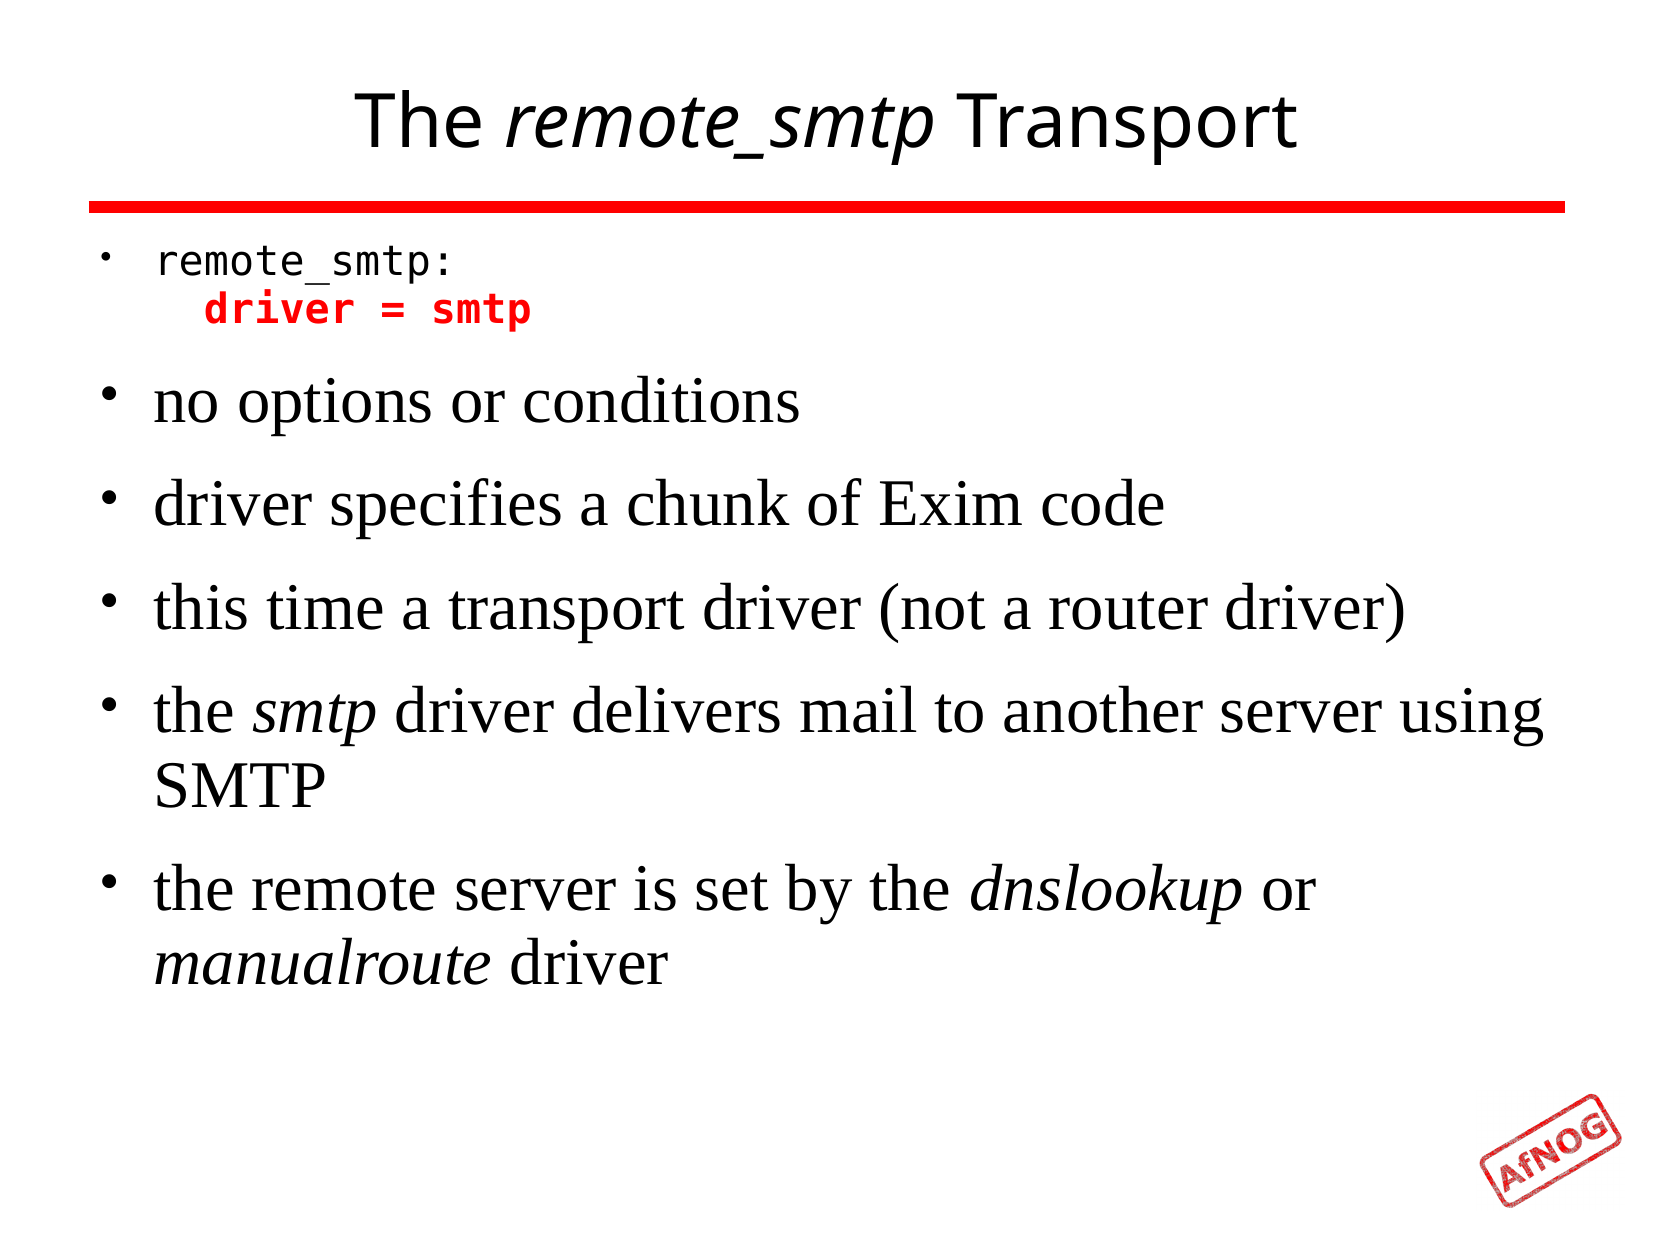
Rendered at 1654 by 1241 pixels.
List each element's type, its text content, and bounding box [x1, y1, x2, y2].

list remote_smtp: driver = smtp no options or conditions driver specifies a chunk of Exim code this time a transport driver (not a router driver) the smtp driver delivers mail to another server using SMTP the remote server is set by the dnslookup or manualroute driver [82, 236, 1571, 1123]
picture [1476, 1090, 1625, 1211]
title The remote_smtp Transport [88, 29, 1565, 207]
